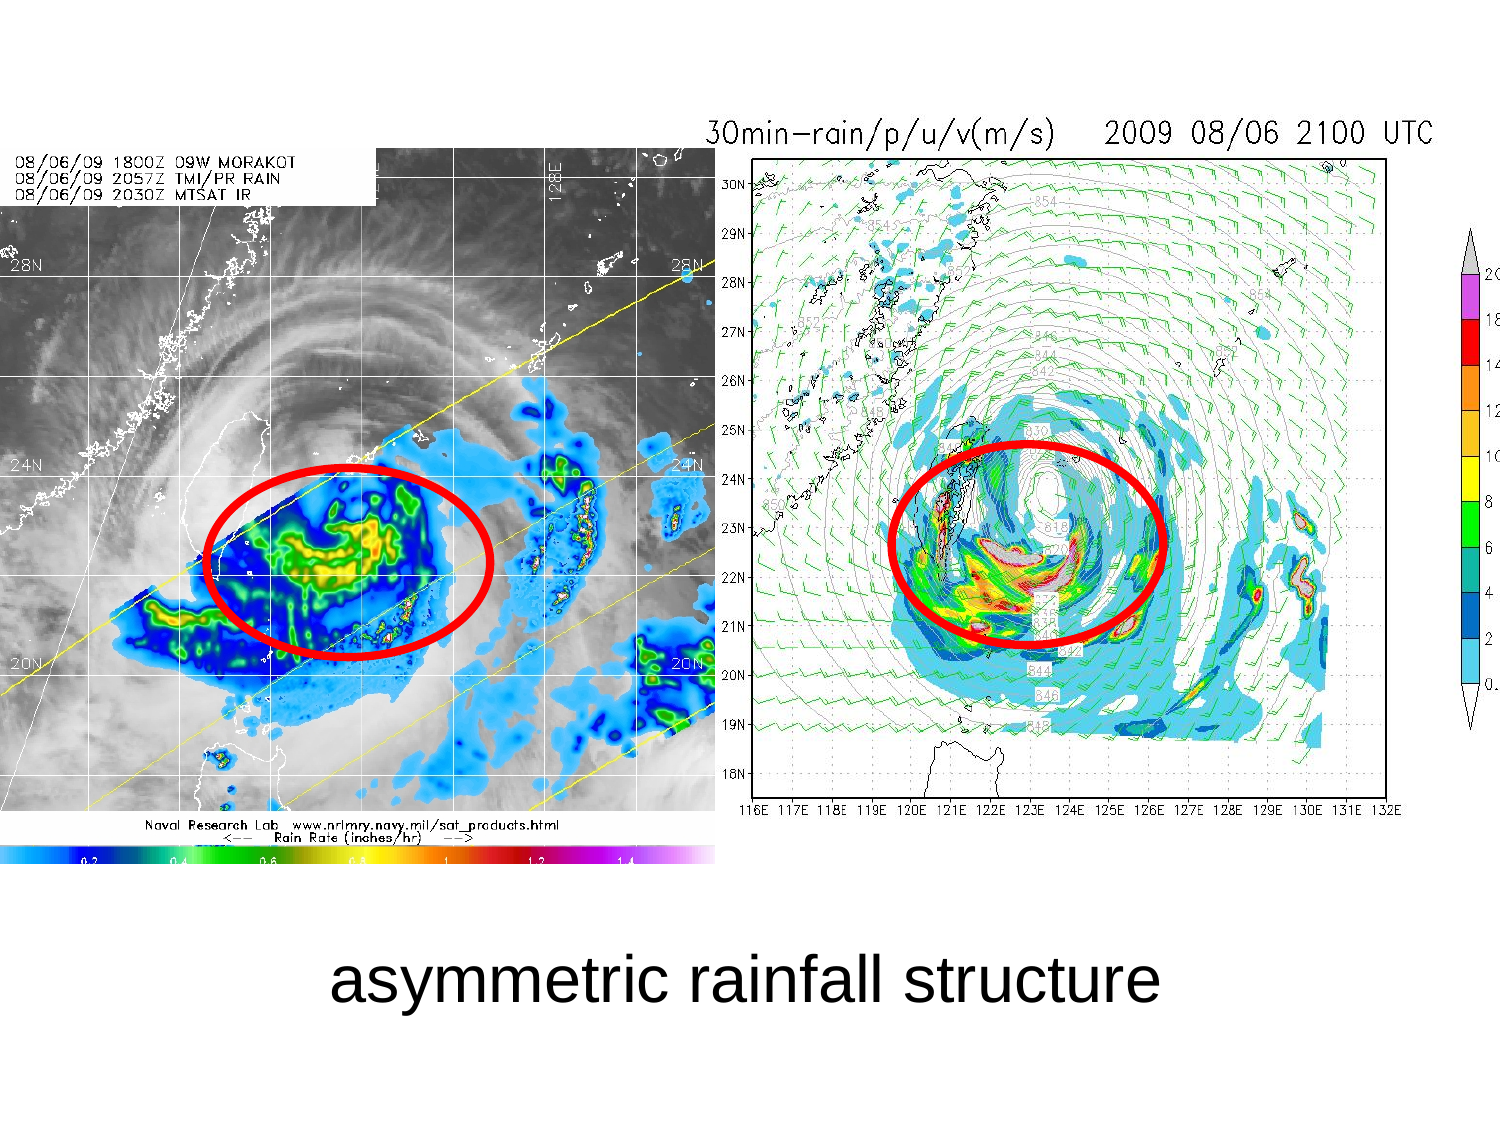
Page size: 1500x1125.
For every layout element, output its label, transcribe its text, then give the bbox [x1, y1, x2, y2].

text_box asymmetric rainfall structure [230, 928, 1282, 1025]
picture [0, 90, 1500, 865]
